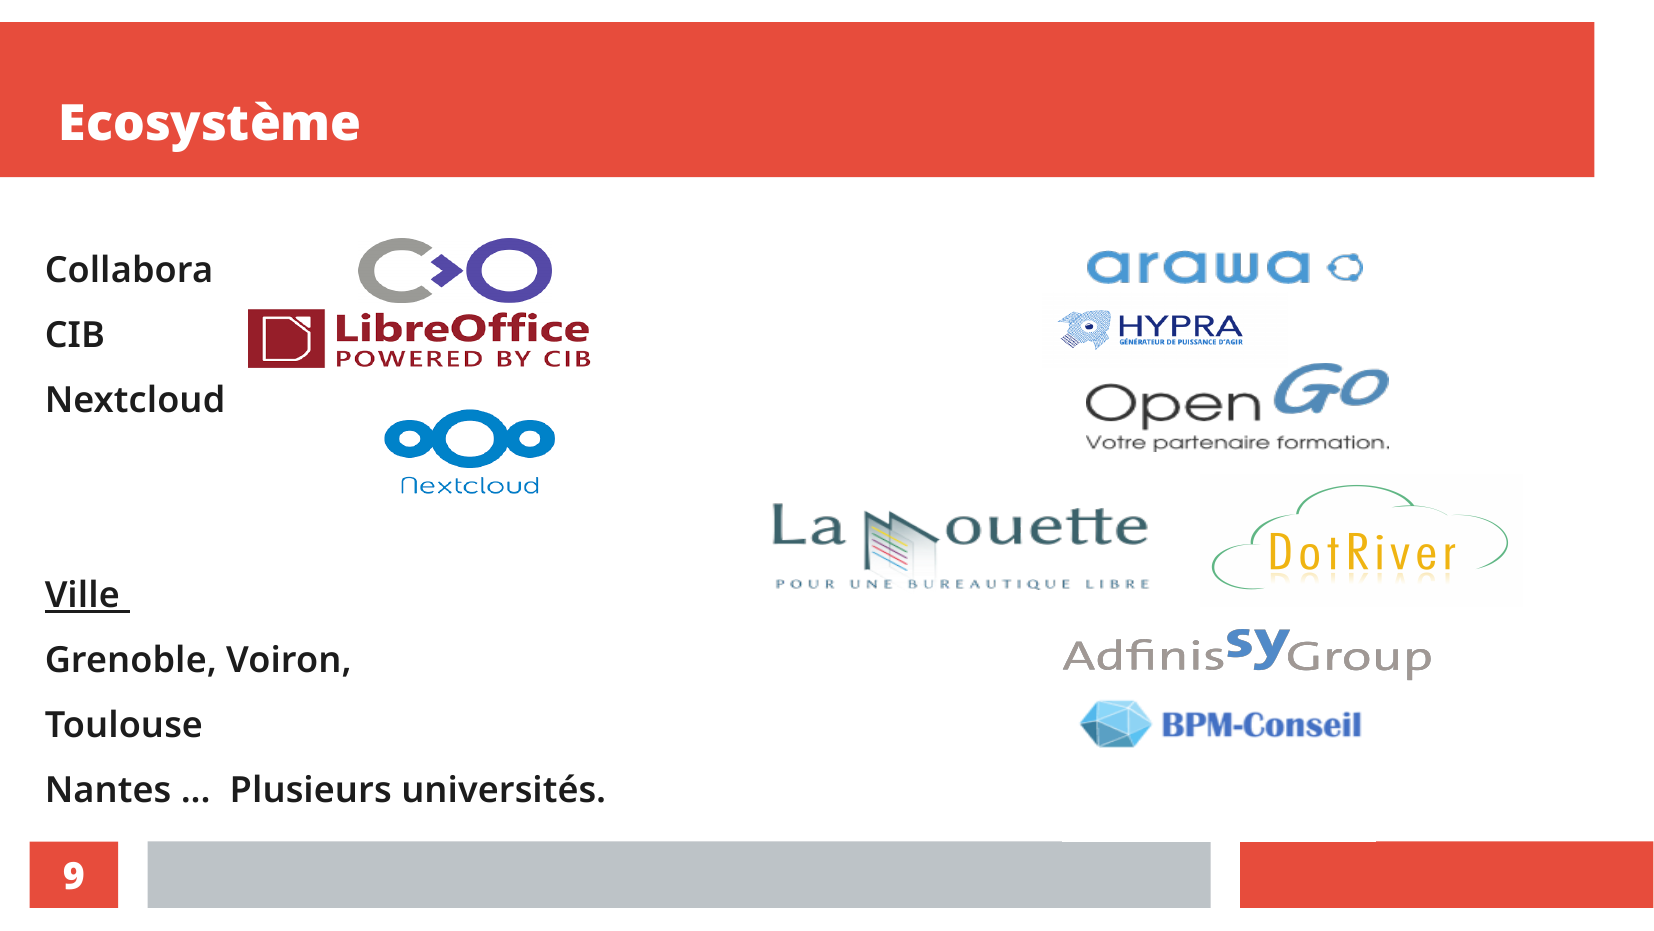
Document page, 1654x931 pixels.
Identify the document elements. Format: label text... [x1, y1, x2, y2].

picture [369, 398, 570, 505]
title Ecosystème [59, 44, 1595, 156]
picture [1042, 292, 1389, 452]
picture [358, 238, 552, 303]
picture [720, 474, 1523, 842]
picture [1083, 250, 1363, 284]
picture [248, 309, 591, 368]
list Collabora CIB Nextcloud Ville Grenoble, Voiron, Toulouse Nantes ... Plusieurs universités. [44, 243, 780, 820]
